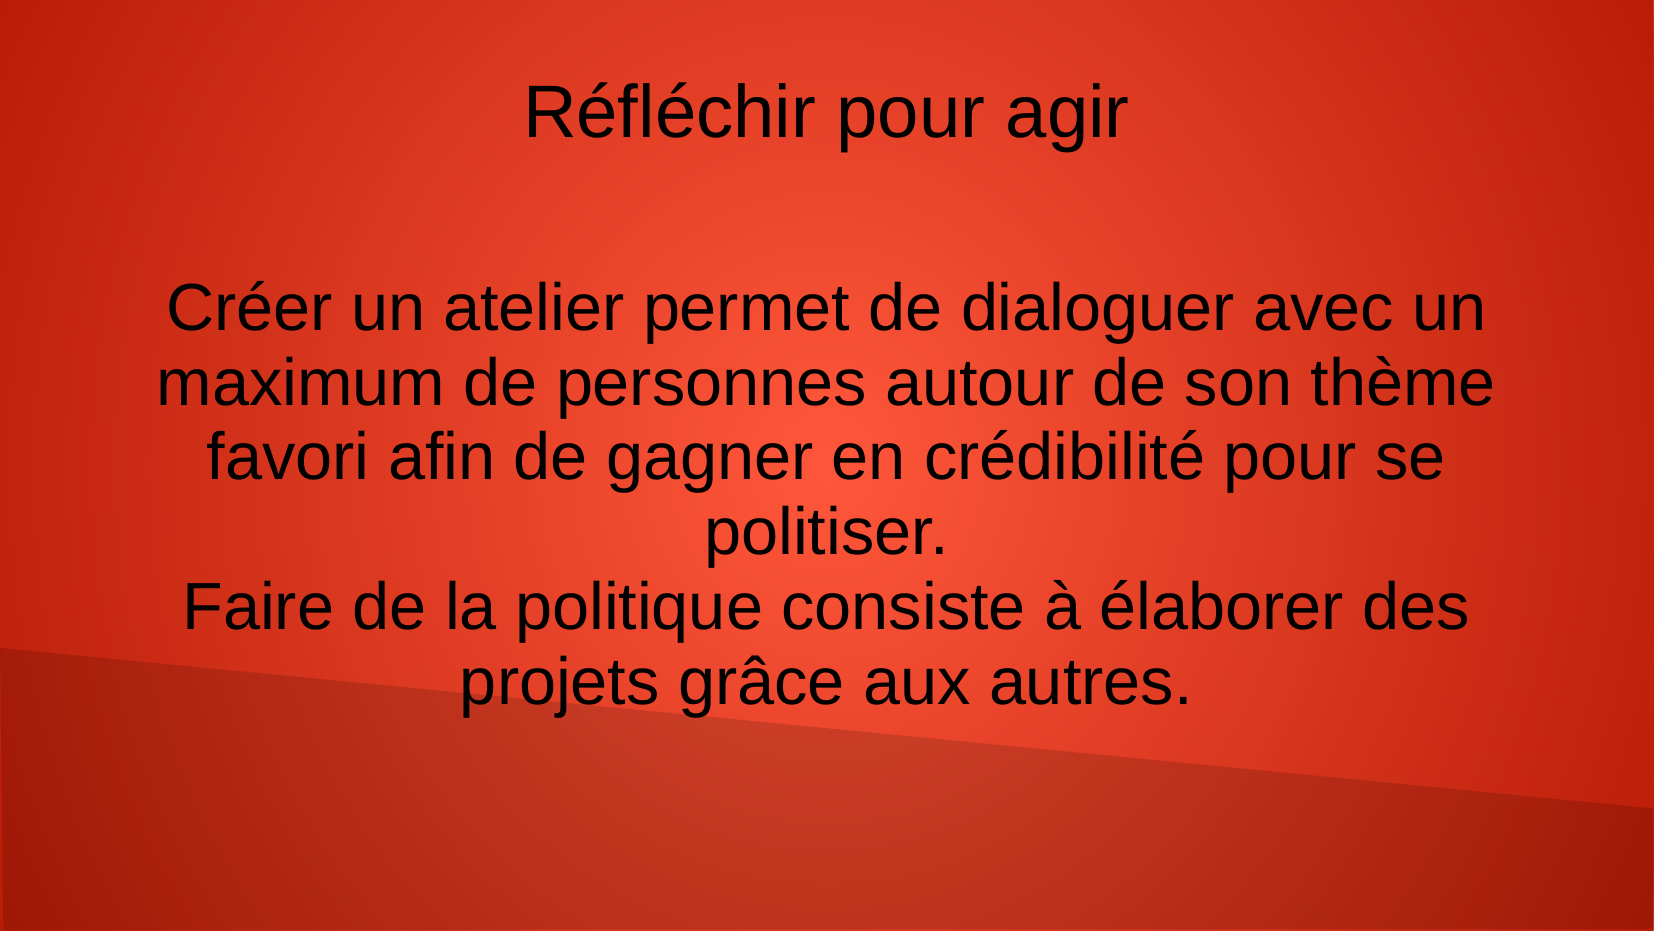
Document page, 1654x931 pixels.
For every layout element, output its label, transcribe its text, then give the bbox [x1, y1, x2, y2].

subtitle Créer un atelier permet de dialoguer avec un maximum de personnes autour de son thème favori afin de gagner en crédibilité pour se politiser. Faire de la politique consiste à élaborer des projets grâce aux autres. [82, 224, 1571, 764]
title Réfléchir pour agir [82, 35, 1571, 189]
